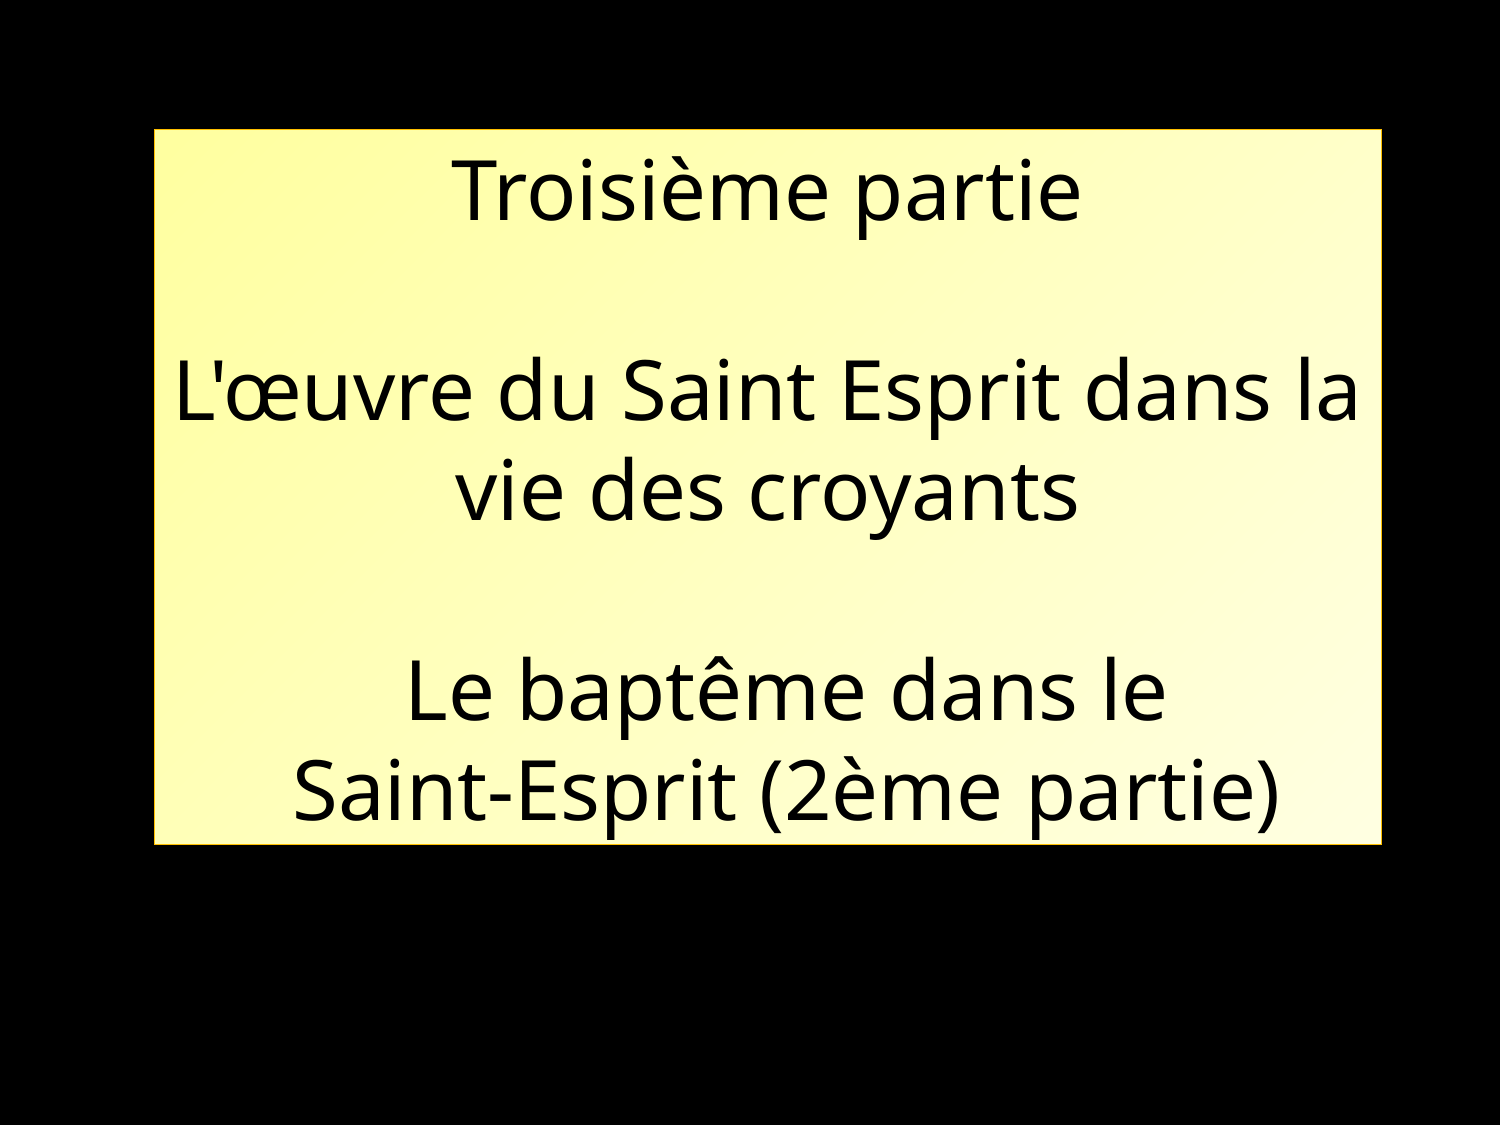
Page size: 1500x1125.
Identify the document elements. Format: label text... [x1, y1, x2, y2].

text_box Troisième partie L'œuvre du Saint Esprit dans la vie des croyants Le baptême dans le Saint-Esprit (2ème partie) [154, 129, 1382, 845]
